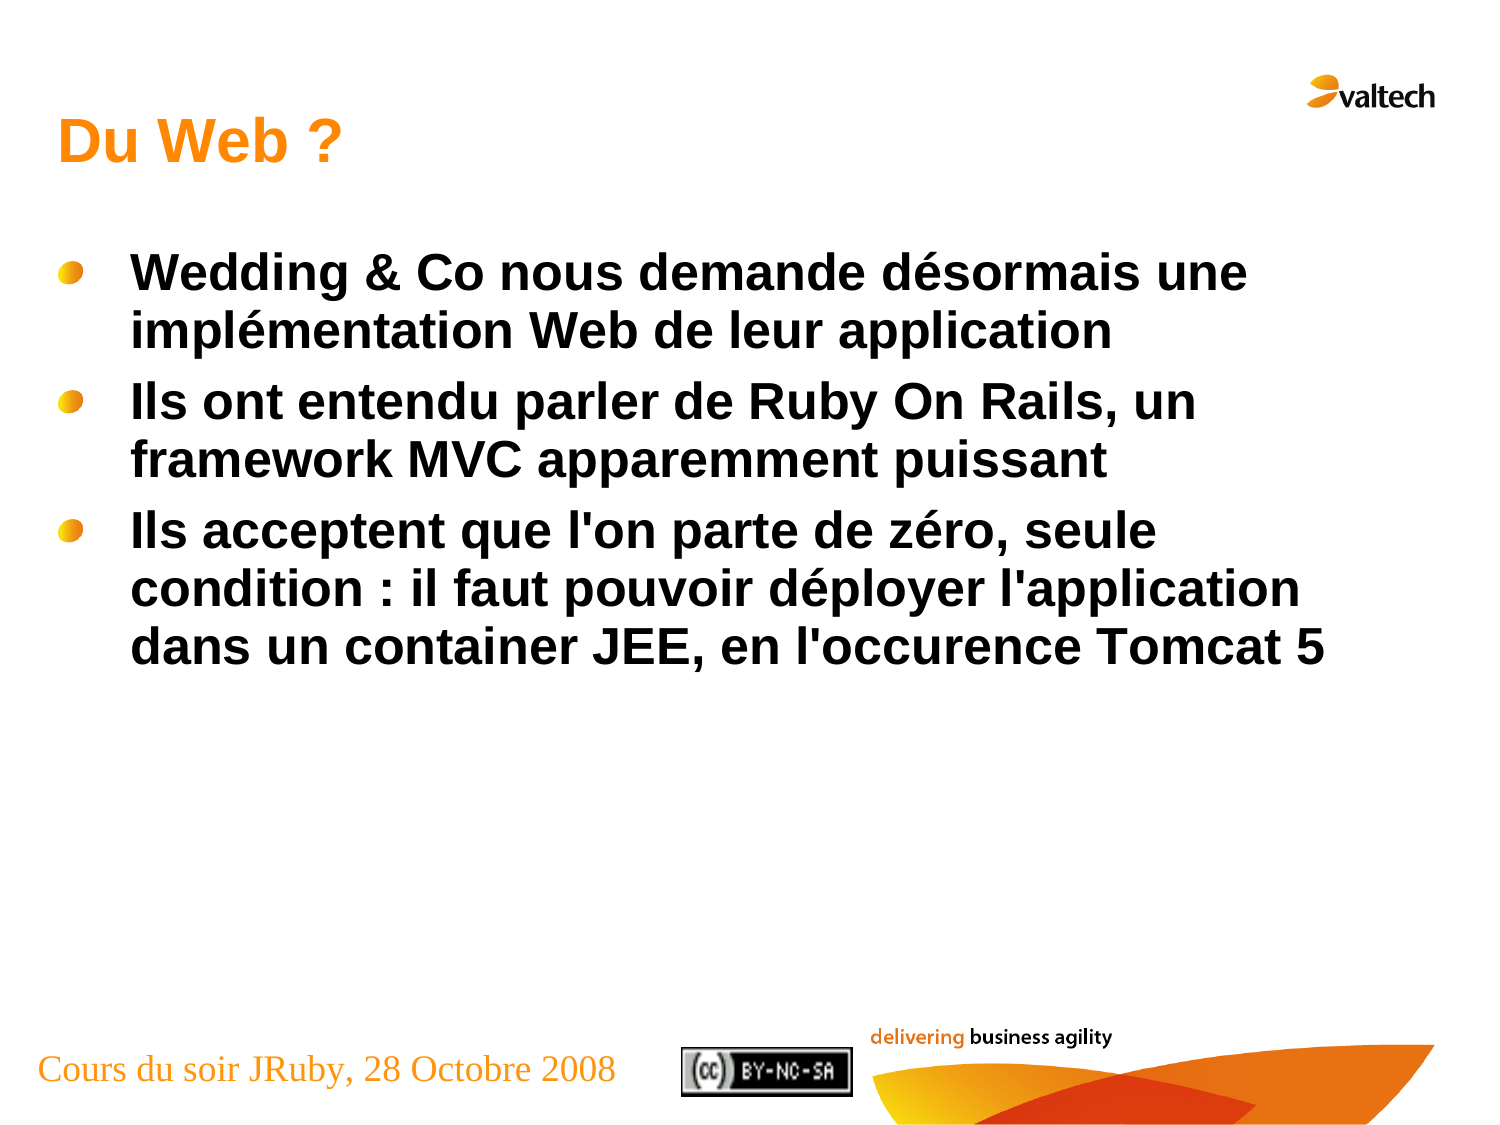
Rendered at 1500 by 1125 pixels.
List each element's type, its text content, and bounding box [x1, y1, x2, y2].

title Du Web ? [56, 57, 1293, 226]
picture [1305, 73, 1436, 109]
picture [868, 1026, 1436, 1125]
picture [681, 1047, 853, 1097]
list Wedding & Co nous demande désormais une implémentation Web de leur application Ils ont entendu parler de Ruby On Rails, un framework MVC apparemment puissant Ils acceptent que l'on parte de zéro, seule condition : il faut pouvoir déployer l'application dans un container JEE, en l'occurence Tomcat 5 [57, 243, 1388, 1024]
